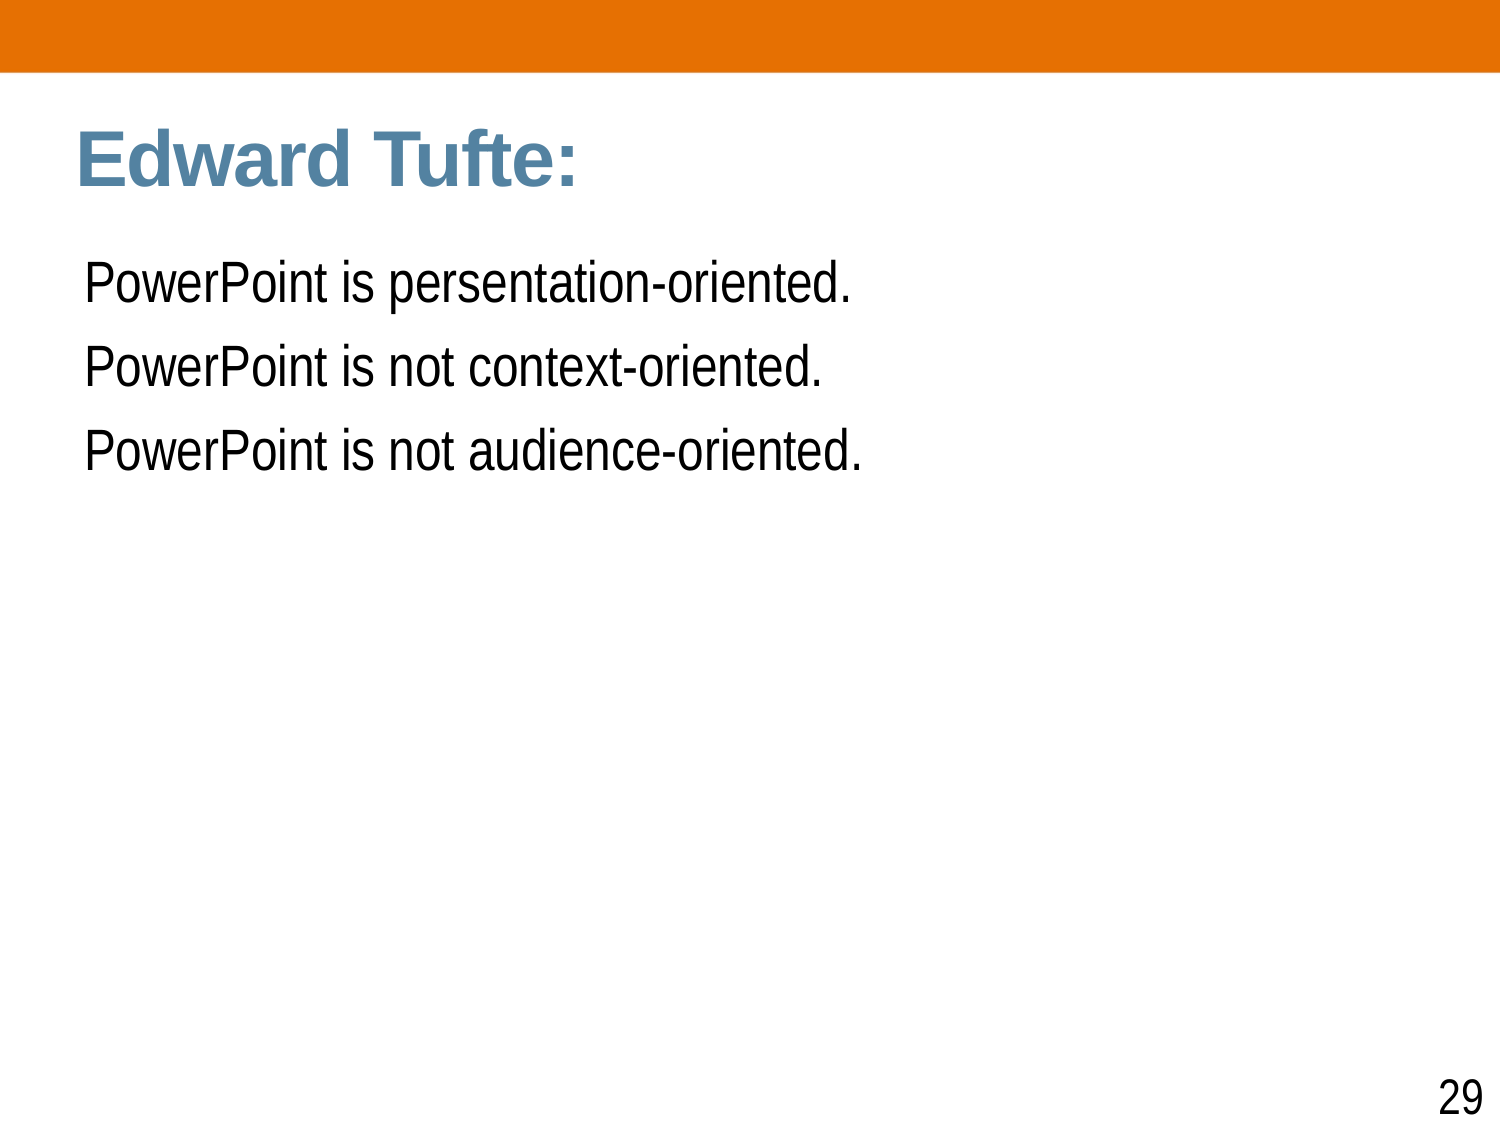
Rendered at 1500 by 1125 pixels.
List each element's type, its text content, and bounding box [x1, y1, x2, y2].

title Edward Tufte: [75, 122, 1438, 228]
picture [0, 0, 1500, 75]
list PowerPoint is persentation-oriented. PowerPoint is not context-oriented. PowerPoint is not audience-oriented. [64, 257, 1402, 952]
